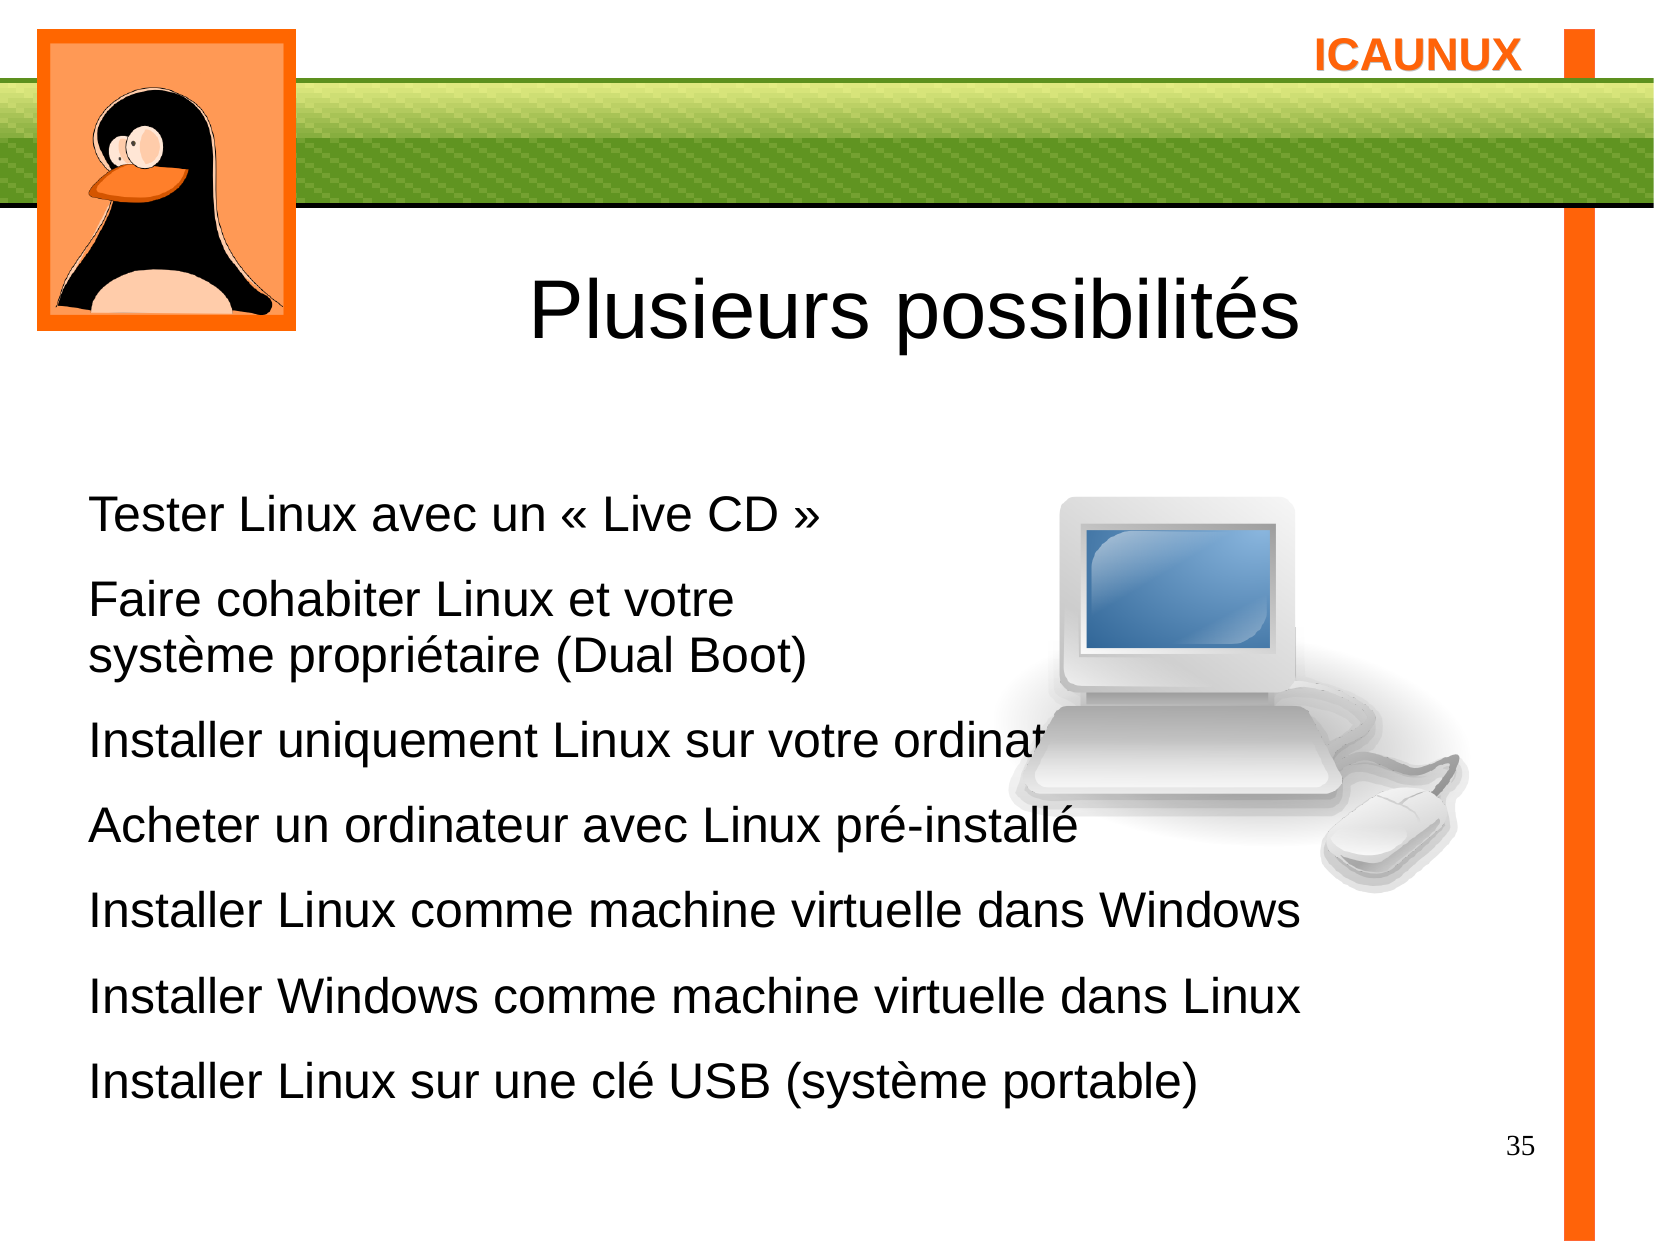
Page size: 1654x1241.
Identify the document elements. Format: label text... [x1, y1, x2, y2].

picture [0, 29, 1654, 331]
picture [974, 423, 1496, 945]
title Plusieurs possibilités [324, 235, 1506, 384]
list Tester Linux avec un « Live CD » Faire cohabiter Linux et votre système propriétaire (Dual Boot) Installer uniquement Linux sur votre ordinateur Acheter un ordinateur avec Linux pré-installé Installer Linux comme machine virtuelle dans Windows Installer Windows comme machine virtuelle dans Linux Installer Linux sur une clé USB (système portable) [88, 485, 1512, 1160]
